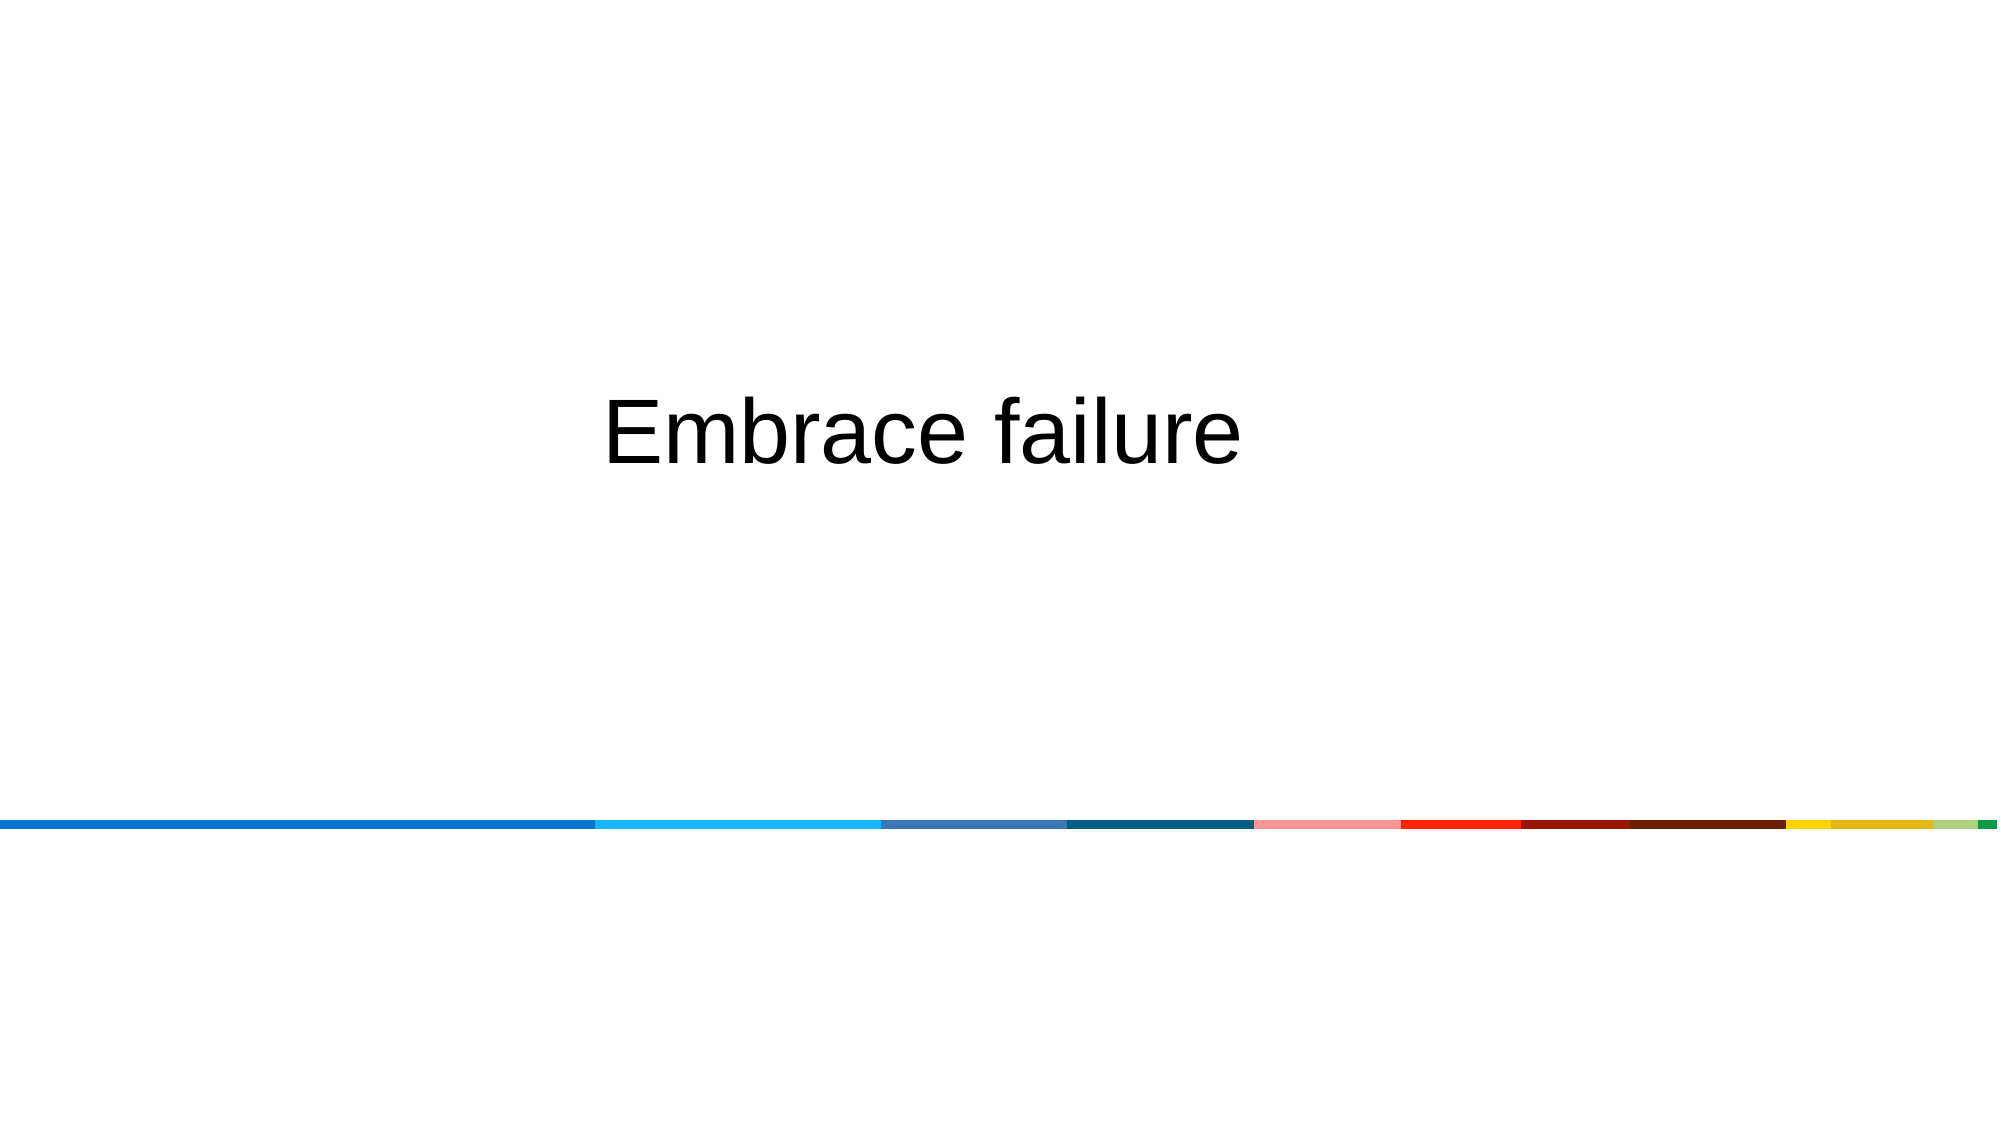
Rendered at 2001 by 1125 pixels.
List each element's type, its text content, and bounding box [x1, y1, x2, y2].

text_box [0, 820, 1997, 829]
text_box Embrace failure [61, 324, 1787, 543]
